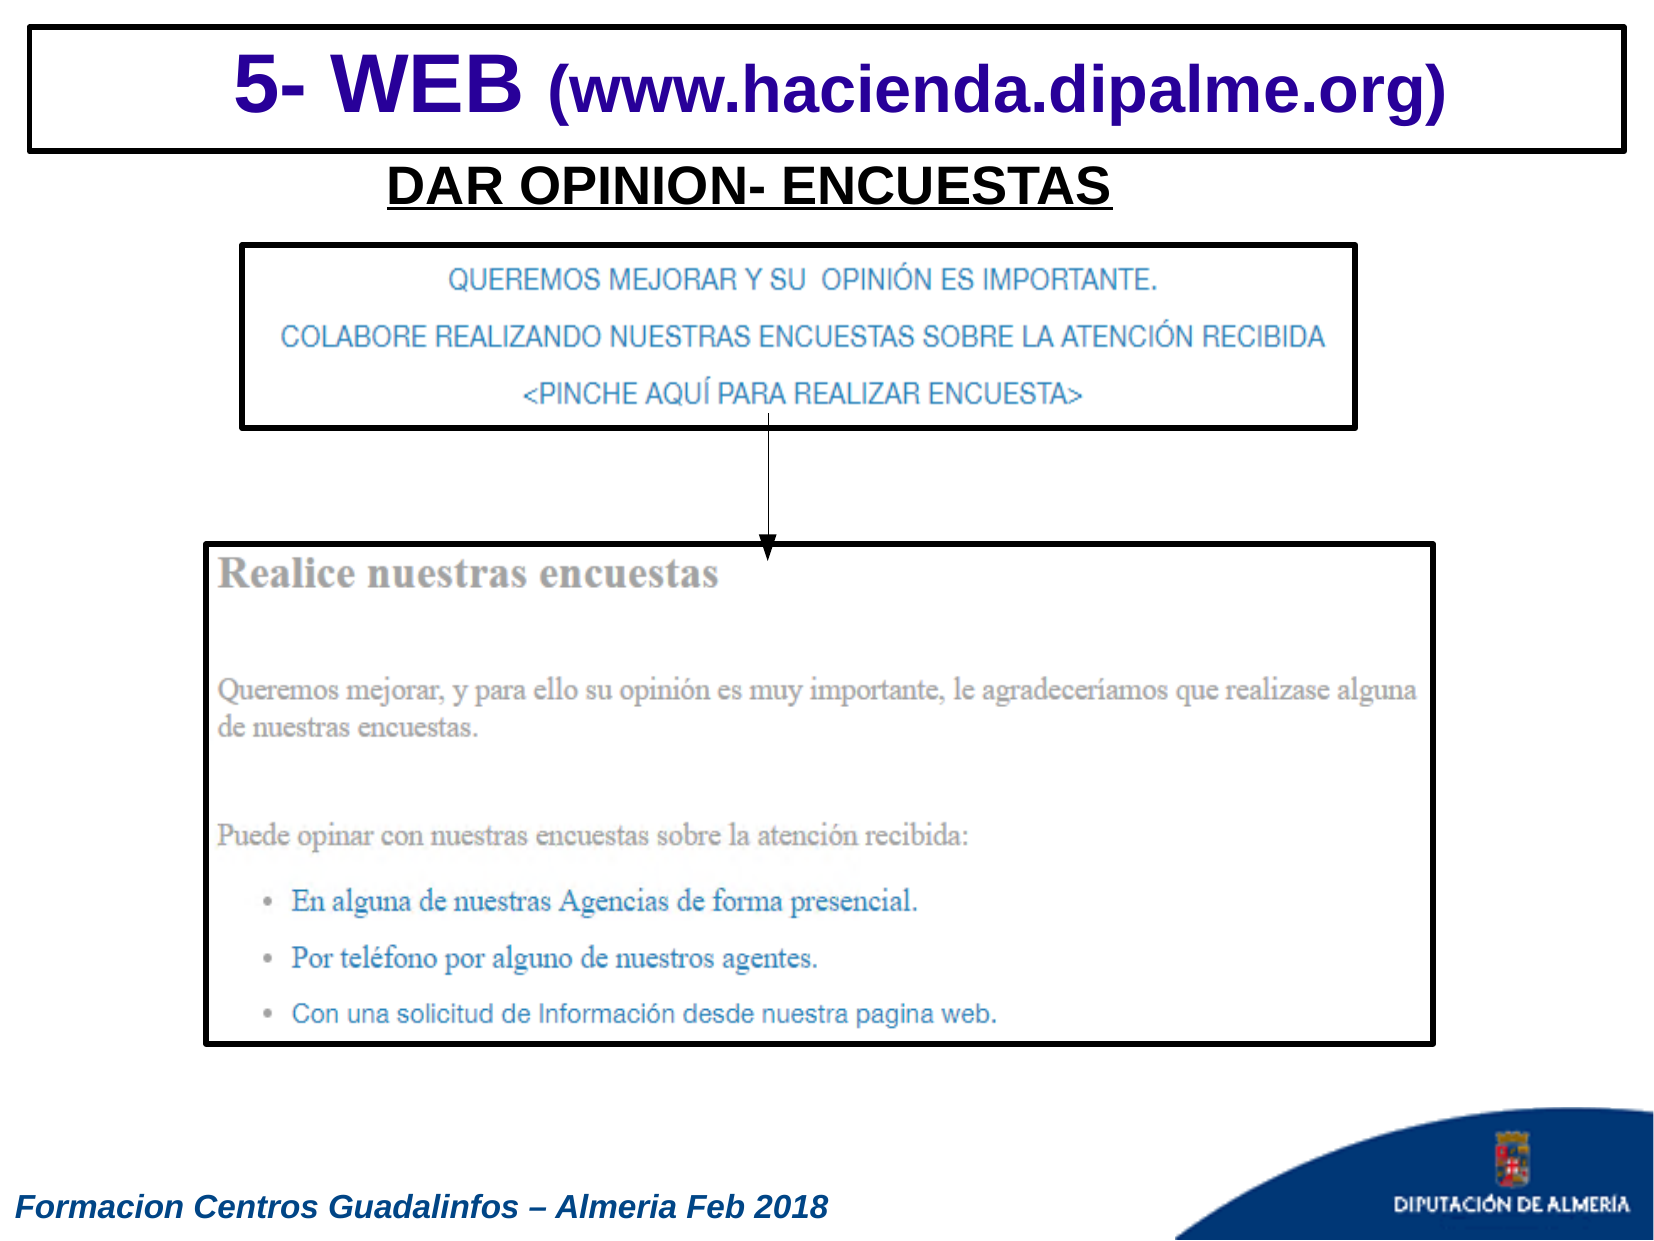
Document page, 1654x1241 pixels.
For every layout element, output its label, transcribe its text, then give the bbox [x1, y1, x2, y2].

picture [1175, 1107, 1654, 1241]
text_box 5- WEB (www.hacienda.dipalme.org) [29, 27, 1625, 152]
text_box DAR OPINION- ENCUESTAS [372, 147, 1199, 225]
picture [245, 248, 1353, 426]
text_box Formacion Centros Guadalinfos – Almeria Feb 2018 [0, 1181, 845, 1234]
picture [208, 547, 1431, 1041]
